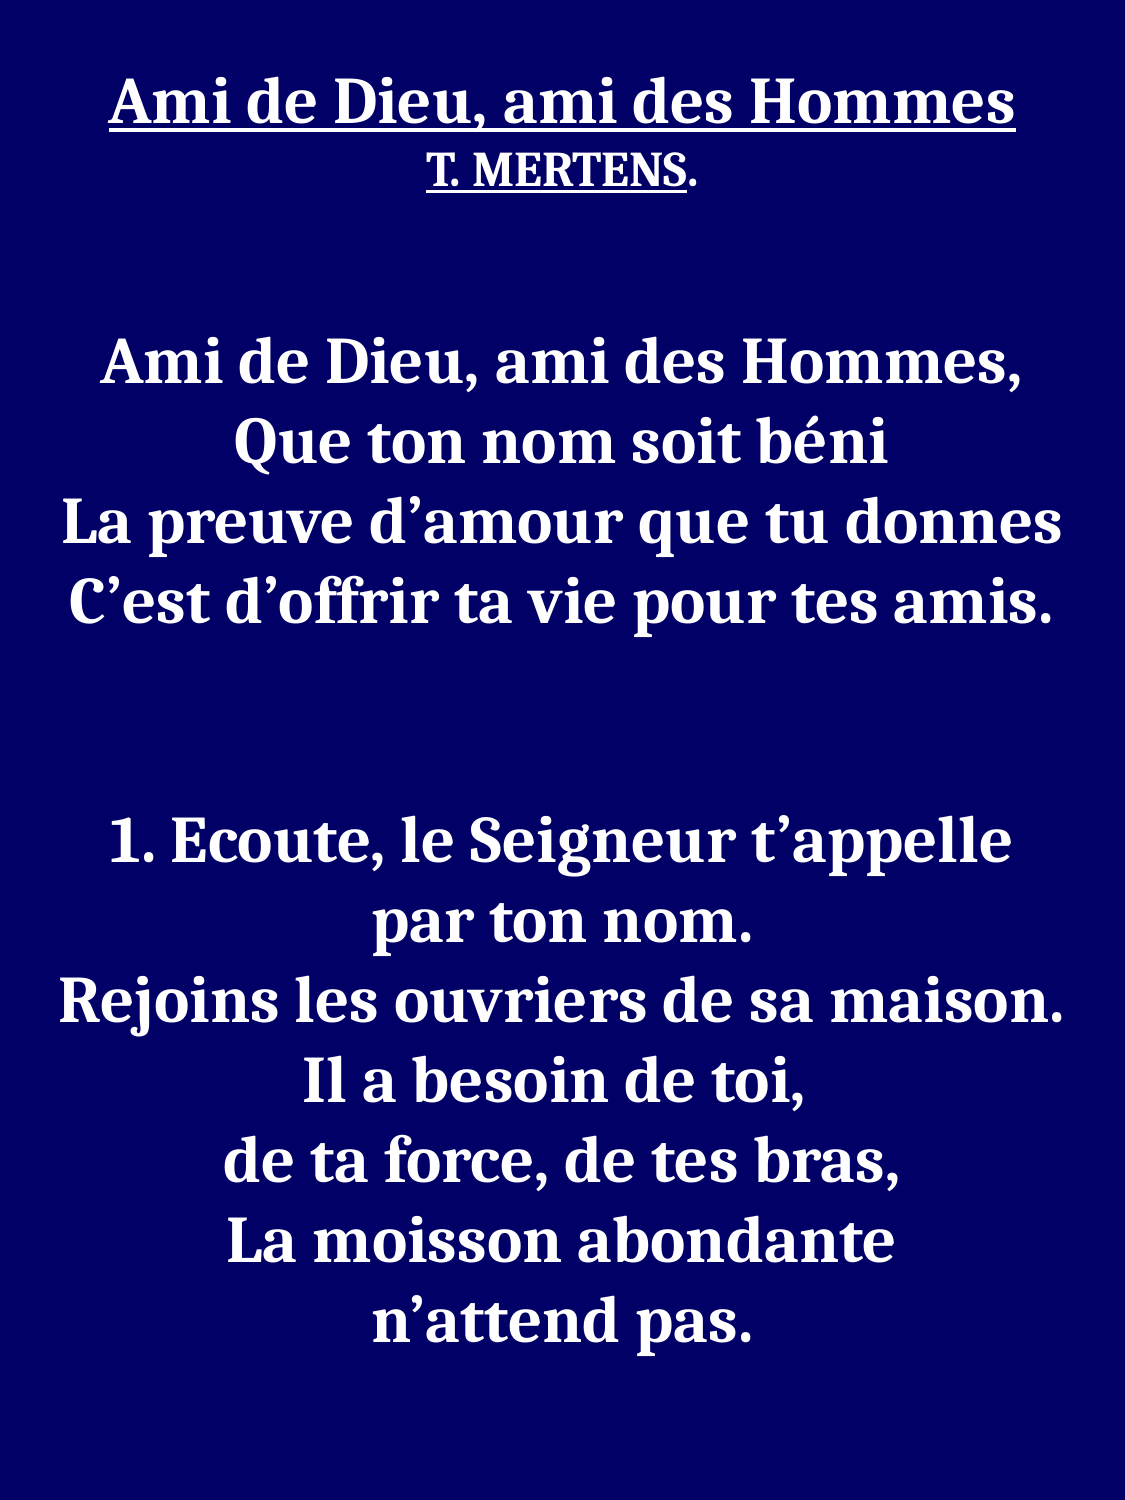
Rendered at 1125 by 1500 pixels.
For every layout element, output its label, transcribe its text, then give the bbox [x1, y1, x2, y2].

text_box Ami de Dieu, ami des Hommes T. MERTENS. Ami de Dieu, ami des Hommes, Que ton nom soit béni La preuve d’amour que tu donnes C’est d’offrir ta vie pour tes amis. 1. Ecoute, le Seigneur t’appelle par ton nom. Rejoins les ouvriers de sa maison. Il a besoin de toi, de ta force, de tes bras, La moisson abondante n’attend pas. [0, 48, 1125, 1500]
